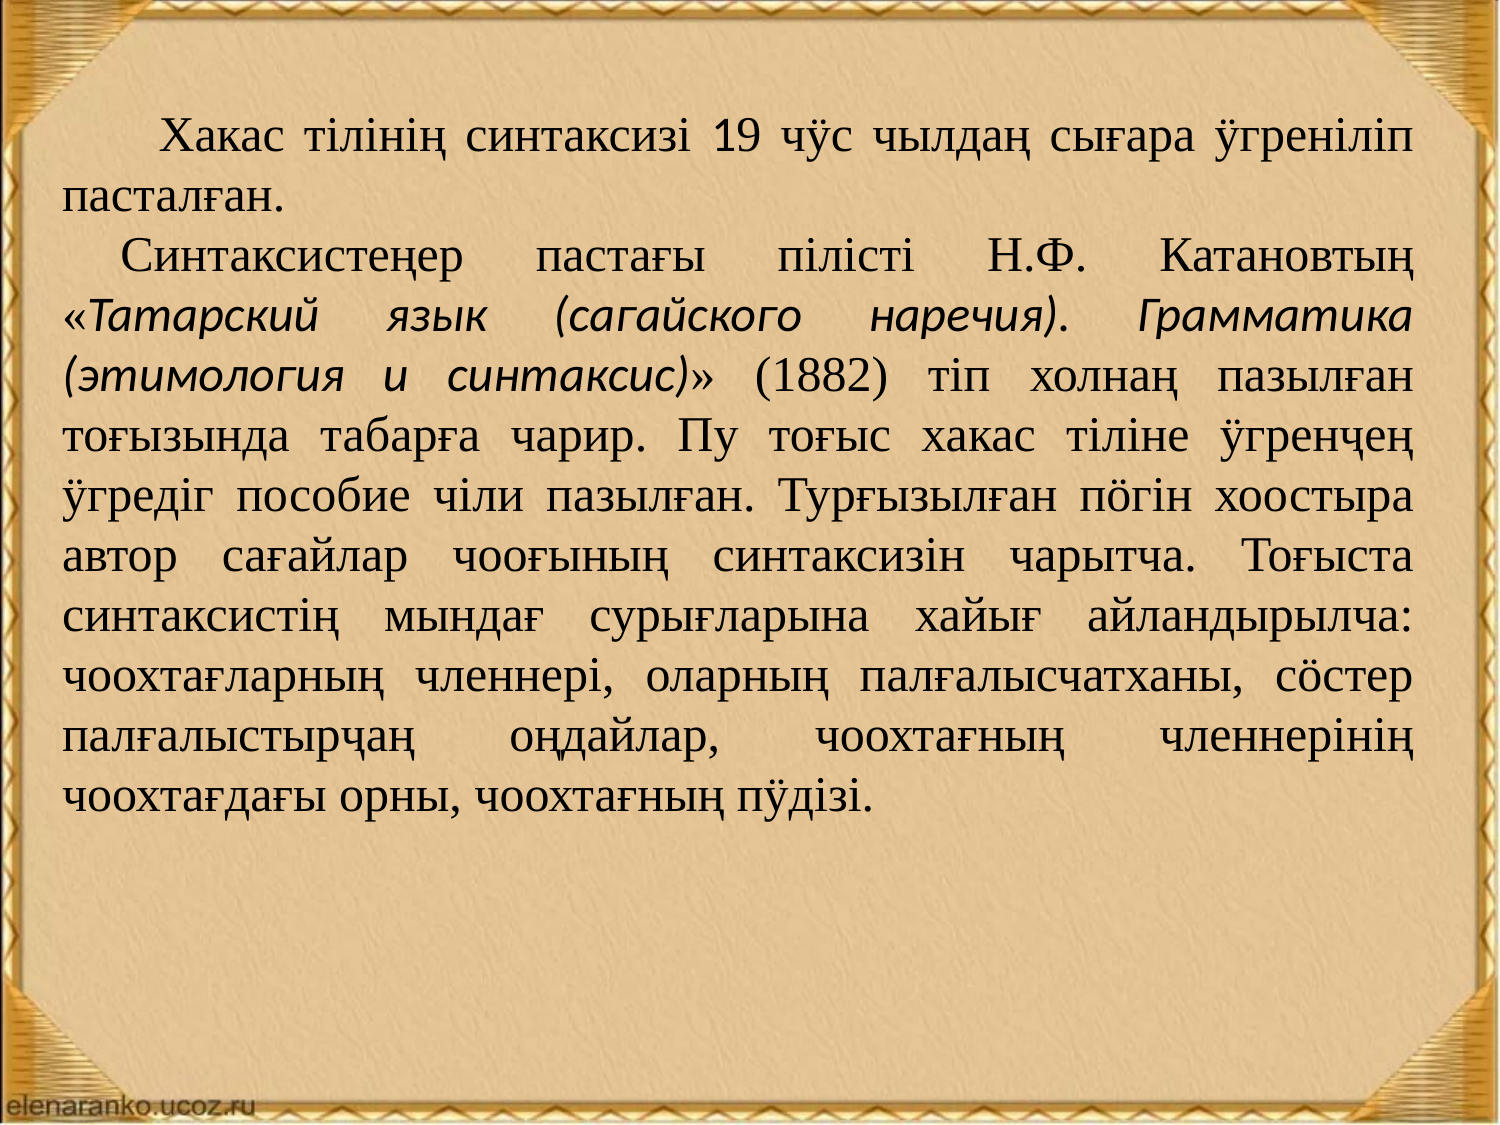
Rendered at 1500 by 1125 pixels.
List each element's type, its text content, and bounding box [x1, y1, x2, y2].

picture [0, 0, 1500, 1125]
text_box Хакас тiлiнiң синтаксизi 19 чӱс чылдаң сығара ӱгренiлiп пасталған. Синтаксистеңер пастағы пілісті Н.Ф. Катановтың «Татарский язык (сагайского наречия). Грамматика (этимология и синтаксис)» (1882) тіп холнаң пазылған тоғызында табарға чарир. Пу тоғыс хакас тіліне ӱгренҷең ӱгредіг пособие чіли пазылған. Турғызылған пӧгін хоостыра автор сағайлар чооғының синтаксизін чарытча. Тоғыста синтаксистің мындағ сурығларына хайығ айландырылча: чоохтағларның членнері, оларның палғалысчатханы, сӧстер палғалыстырҷаң оңдайлар, чоохтағның членнерінің чоохтағдағы орны, чоохтағның пӱдізі. [47, 94, 1430, 977]
